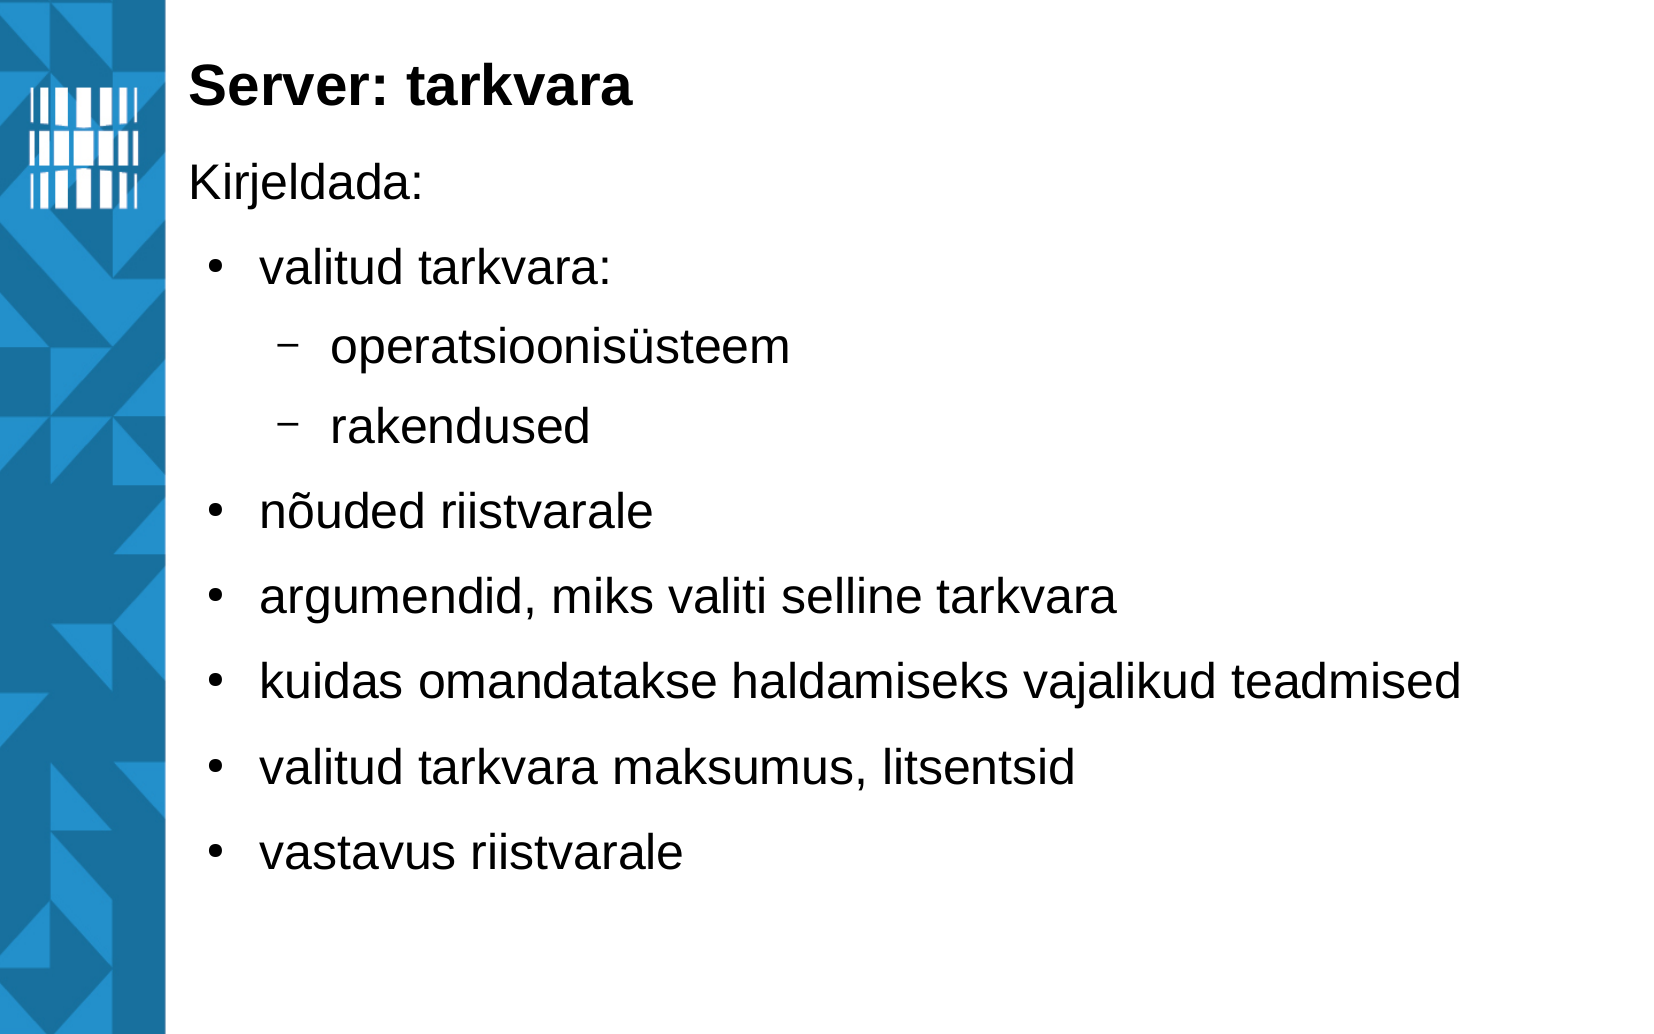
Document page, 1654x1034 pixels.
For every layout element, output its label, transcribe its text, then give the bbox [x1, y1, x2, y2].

list Kirjeldada: valitud tarkvara: operatsioonisüsteem rakendused nõuded riistvarale argumendid, miks valiti selline tarkvara kuidas omandatakse haldamiseks vajalikud teadmised valitud tarkvara maksumus, litsentsid vastavus riistvarale [188, 153, 1630, 1016]
title Server: tarkvara [188, 41, 1630, 130]
